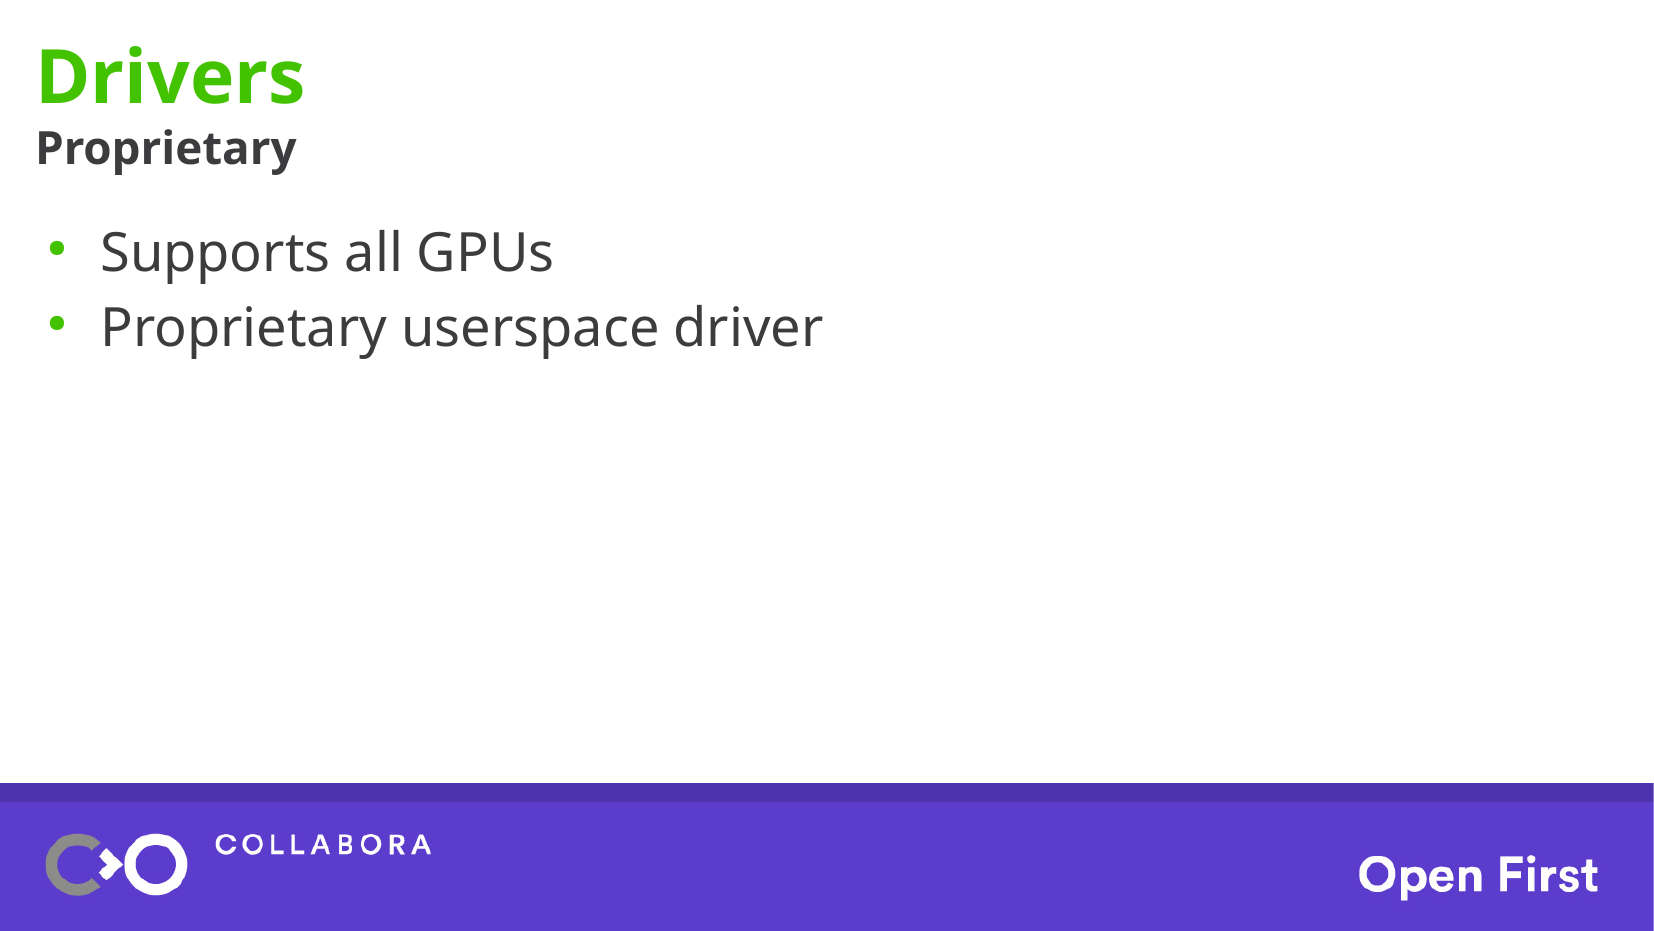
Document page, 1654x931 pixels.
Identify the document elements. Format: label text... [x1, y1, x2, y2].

title Drivers Proprietary [35, 28, 1608, 193]
picture [0, 0, 1654, 931]
list Supports all GPUs Proprietary userspace driver [29, 207, 1602, 851]
